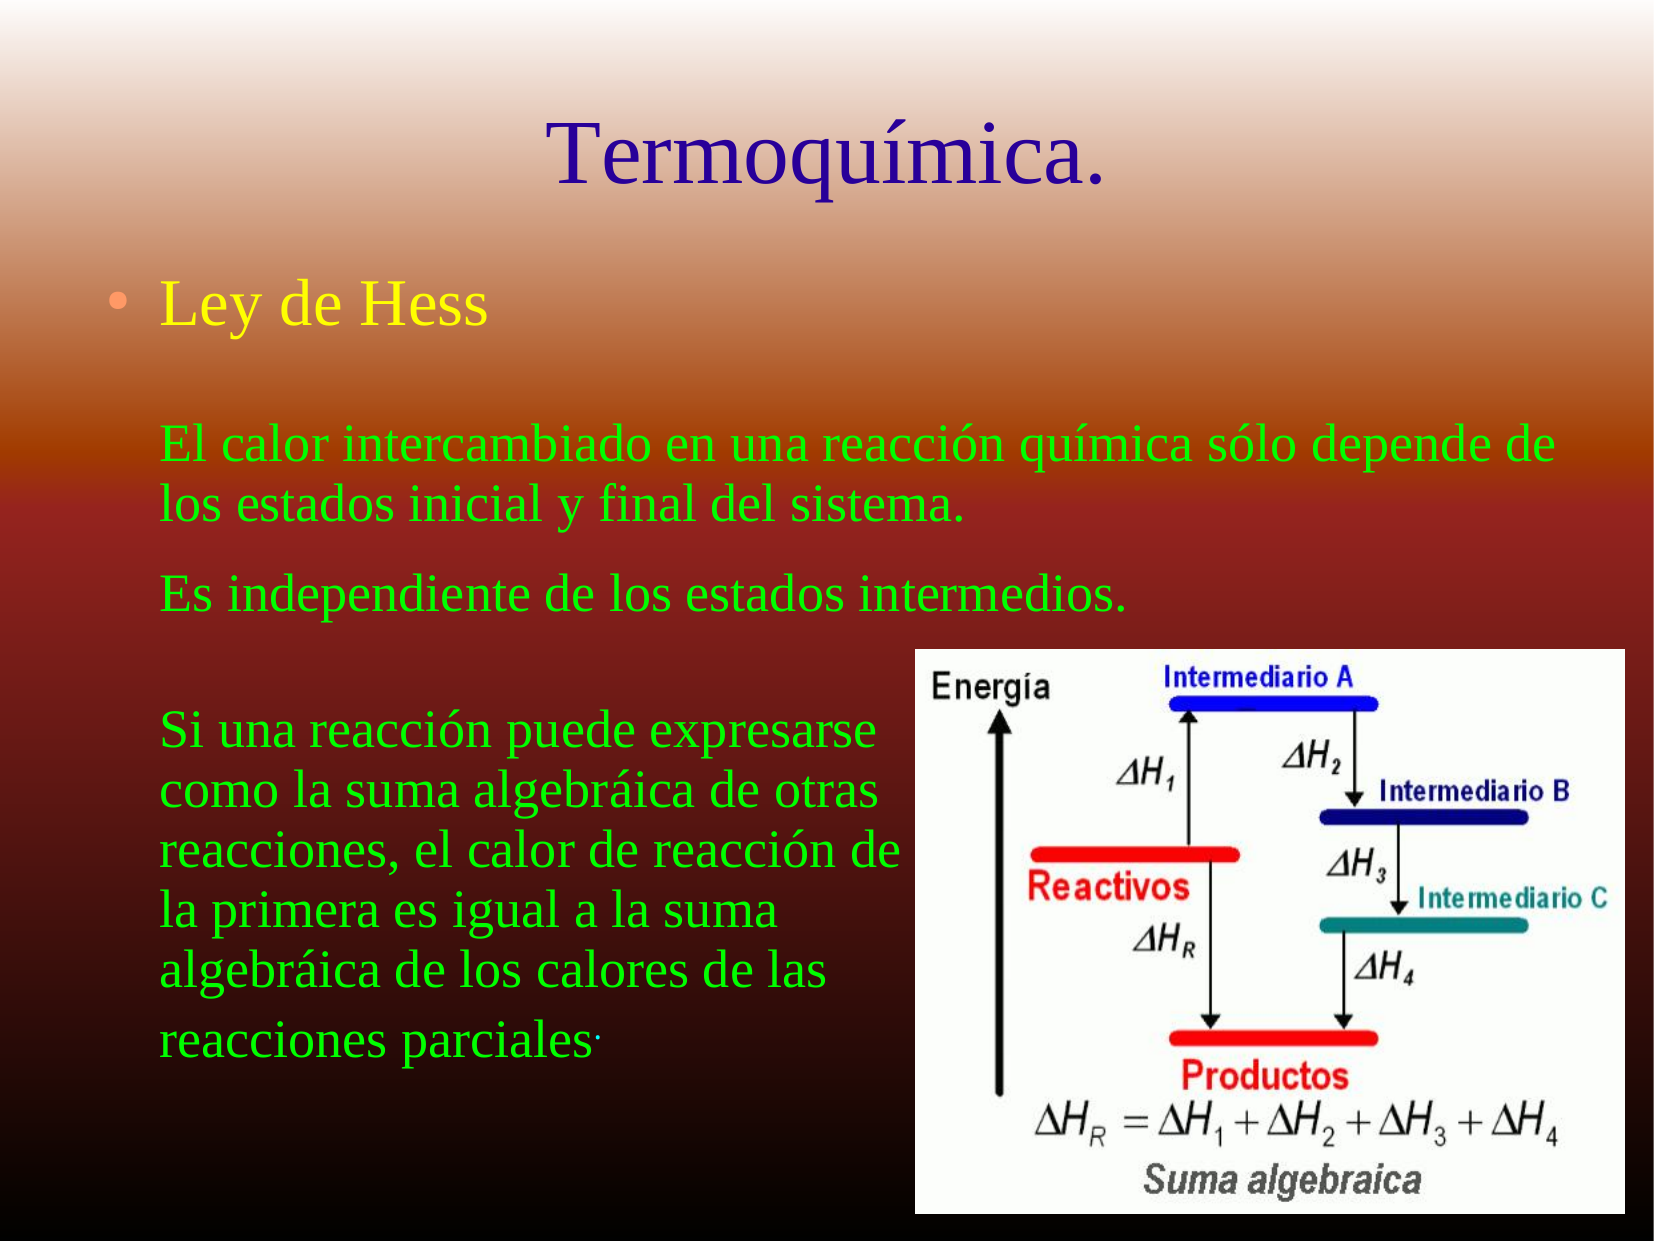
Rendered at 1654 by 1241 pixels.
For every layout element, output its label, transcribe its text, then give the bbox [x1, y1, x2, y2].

list Ley de Hess [88, 265, 1518, 384]
text_box El calor intercambiado en una reacción química sólo depende de los estados inicial y final del sistema. Es independiente de los estados intermedios. [88, 413, 1595, 624]
title Termoquímica. [82, 49, 1571, 257]
picture [0, 0, 1654, 1241]
text_box Si una reacción puede expresarse como la suma algebráica de otras reacciones, el calor de reacción de la primera es igual a la suma algebráica de los calores de las reacciones parciales. [88, 699, 915, 1073]
